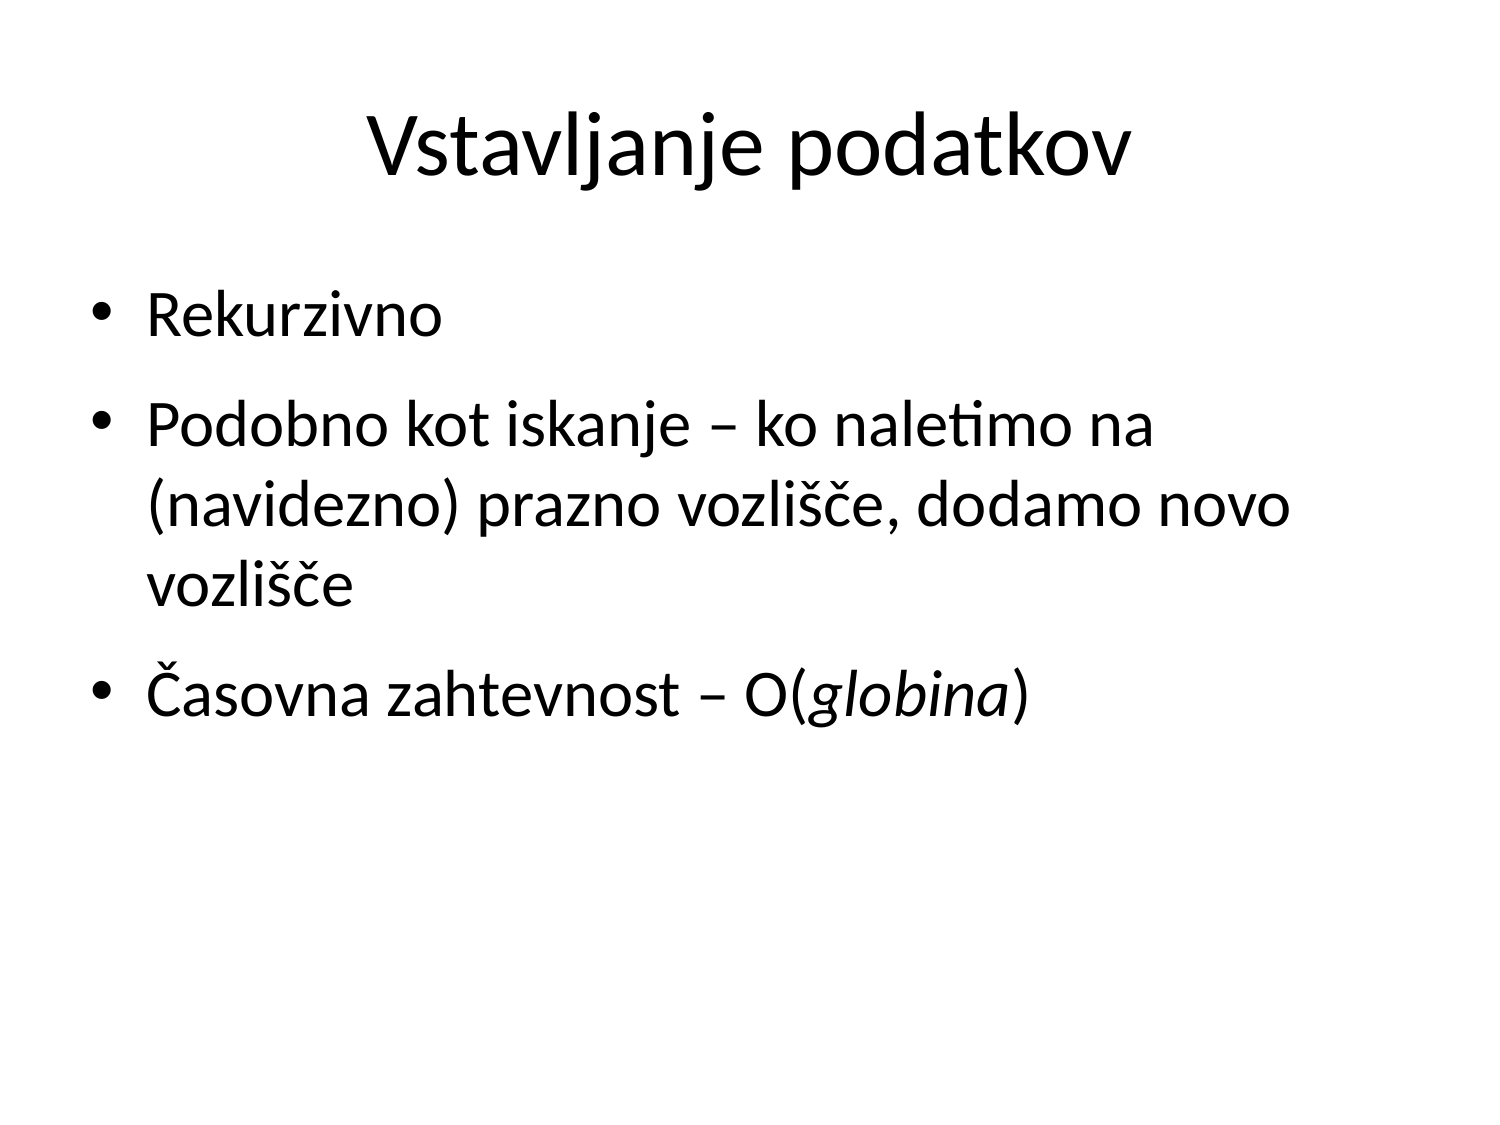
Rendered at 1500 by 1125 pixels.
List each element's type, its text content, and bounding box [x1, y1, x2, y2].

list Rekurzivno Podobno kot iskanje – ko naletimo na (navidezno) prazno vozlišče, dodamo novo vozlišče Časovna zahtevnost – O(globina) [75, 262, 1425, 1005]
title Vstavljanje podatkov [75, 45, 1425, 233]
